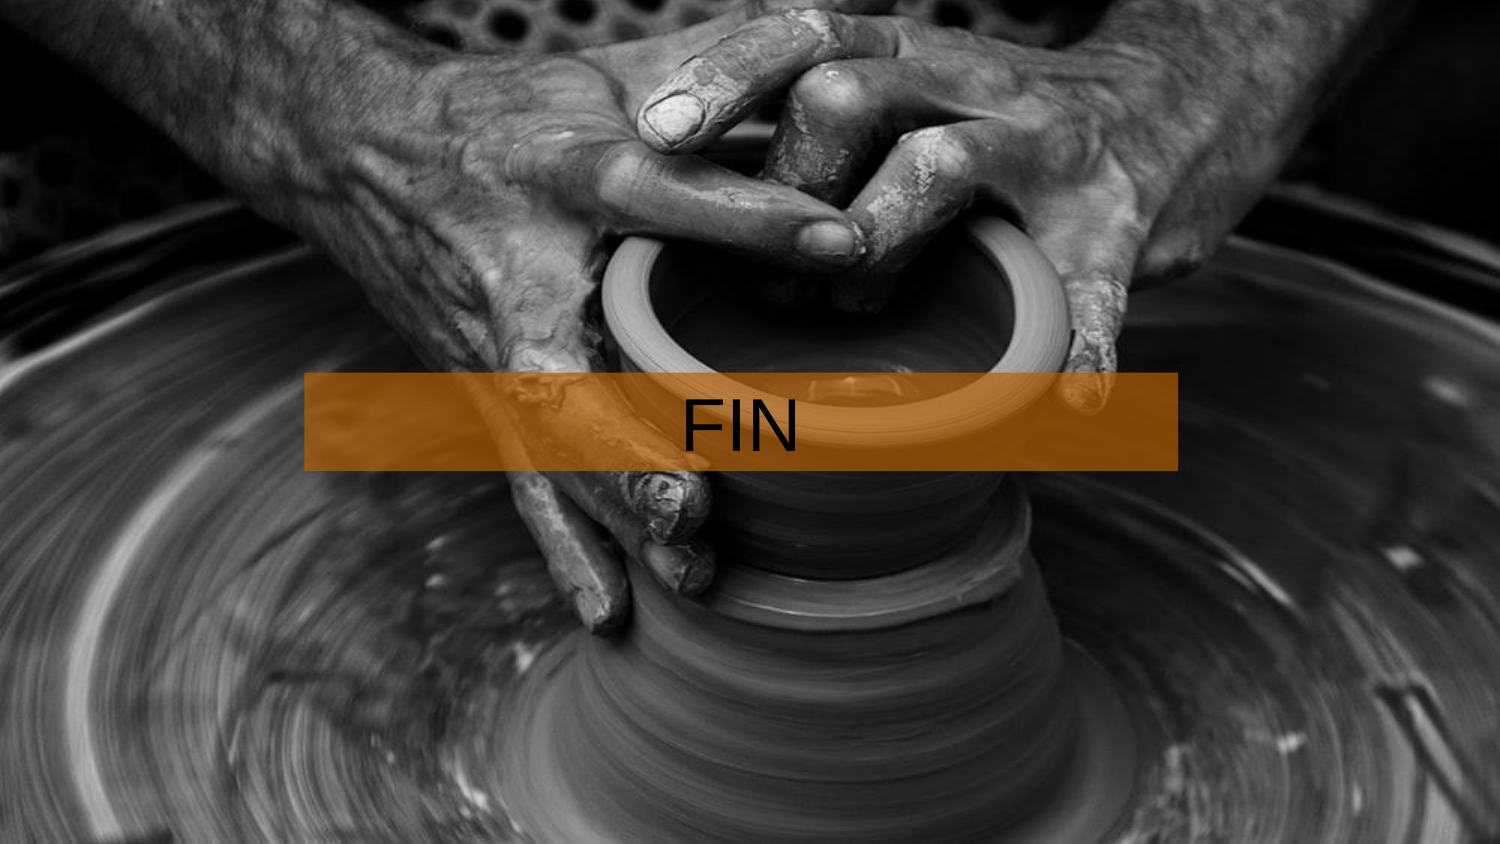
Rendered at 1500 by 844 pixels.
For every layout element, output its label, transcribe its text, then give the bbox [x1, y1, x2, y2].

title FIN [304, 372, 1179, 472]
picture [0, 0, 1500, 844]
